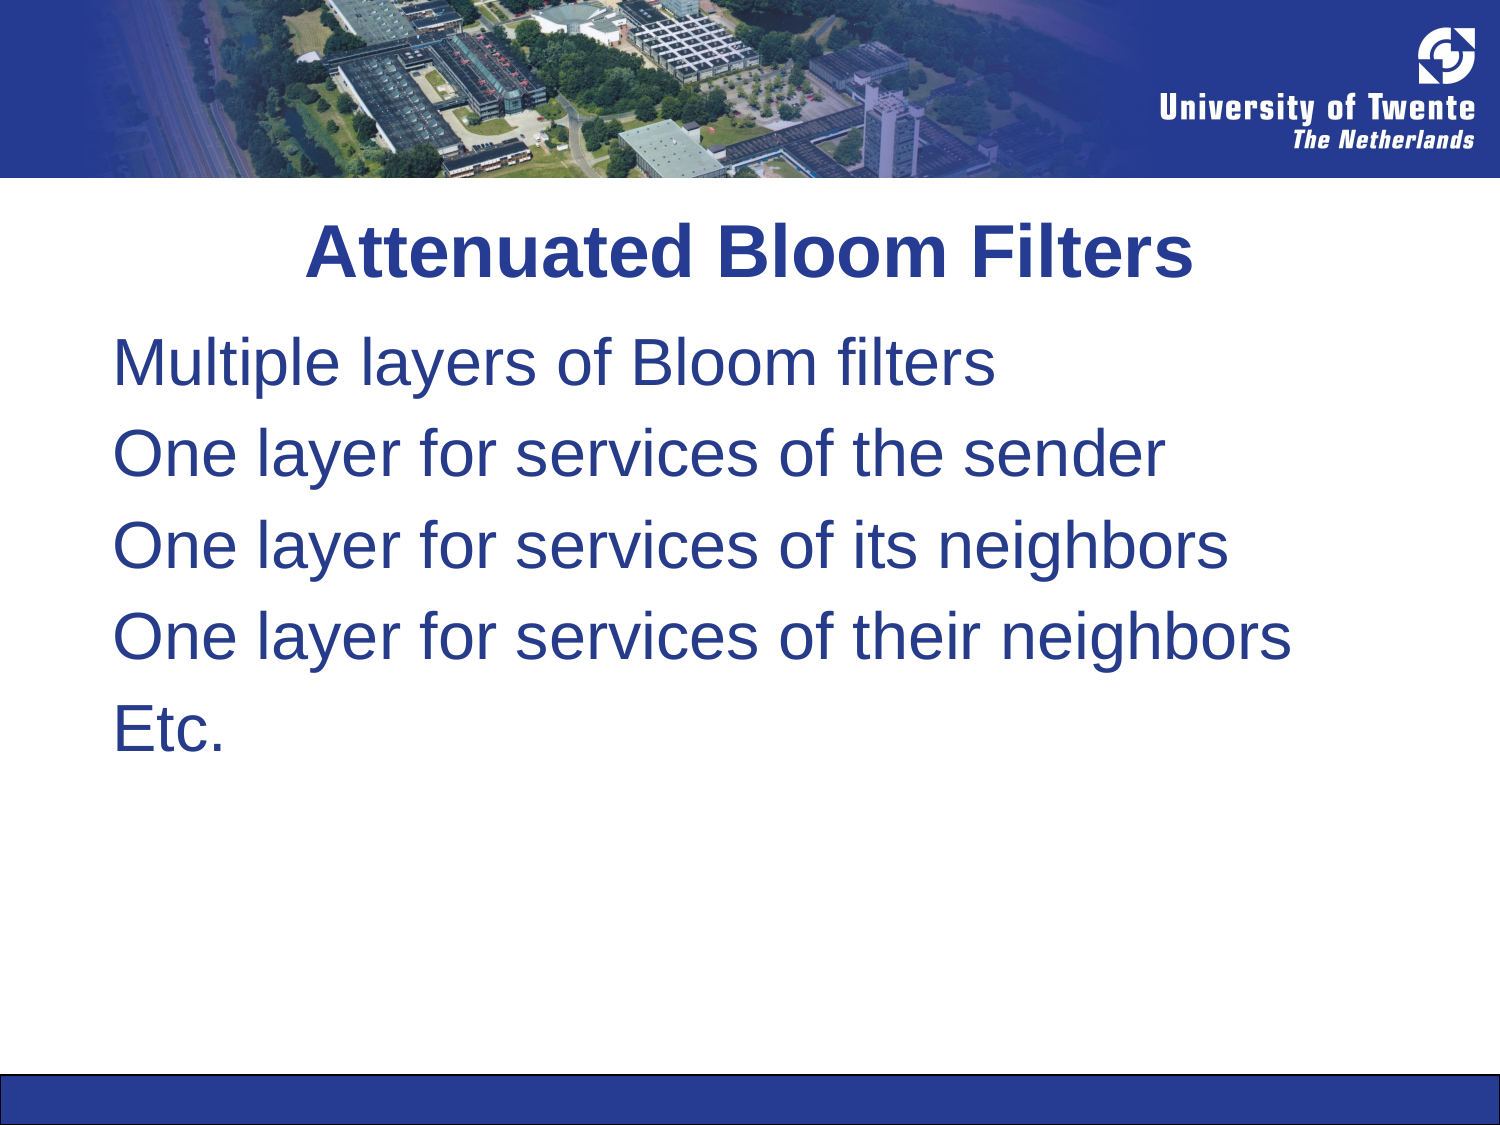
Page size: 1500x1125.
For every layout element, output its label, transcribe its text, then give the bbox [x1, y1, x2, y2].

picture [0, 0, 1500, 178]
list Multiple layers of Bloom filters One layer for services of the sender One layer for services of its neighbors One layer for services of their neighbors Etc. [112, 324, 1388, 1001]
title Attenuated Bloom Filters [112, 194, 1388, 308]
